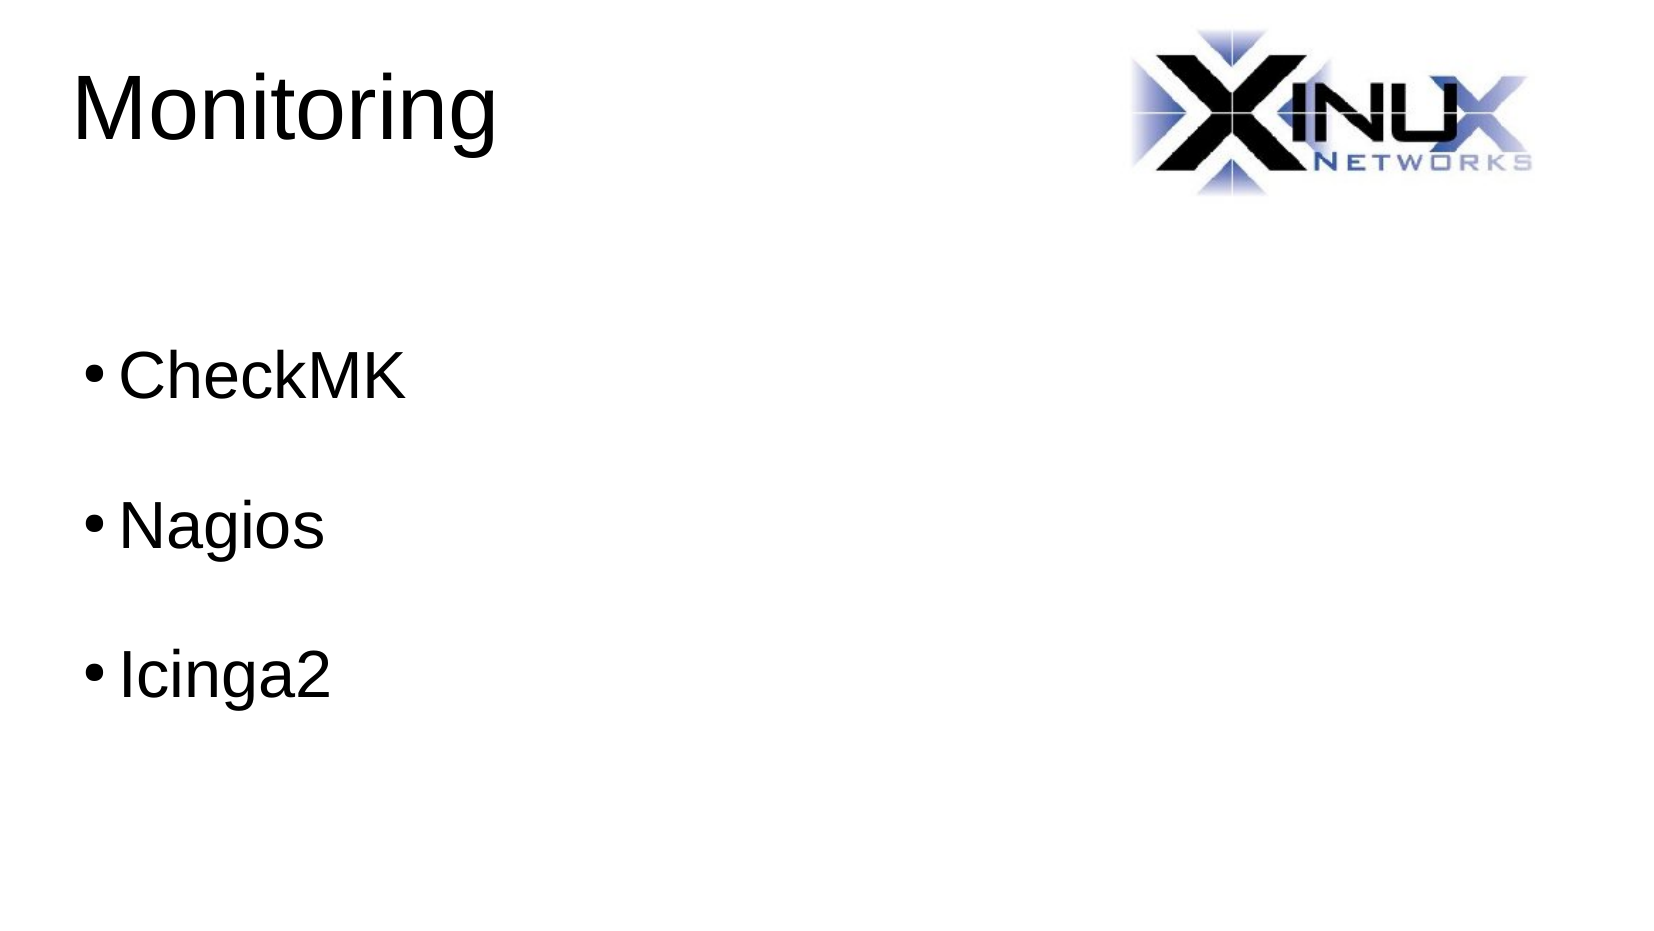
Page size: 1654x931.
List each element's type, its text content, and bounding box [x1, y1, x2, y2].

subtitle CheckMK Nagios Icinga2 [82, 225, 1571, 901]
picture [1110, 14, 1535, 215]
title Monitoring [71, 30, 1021, 186]
